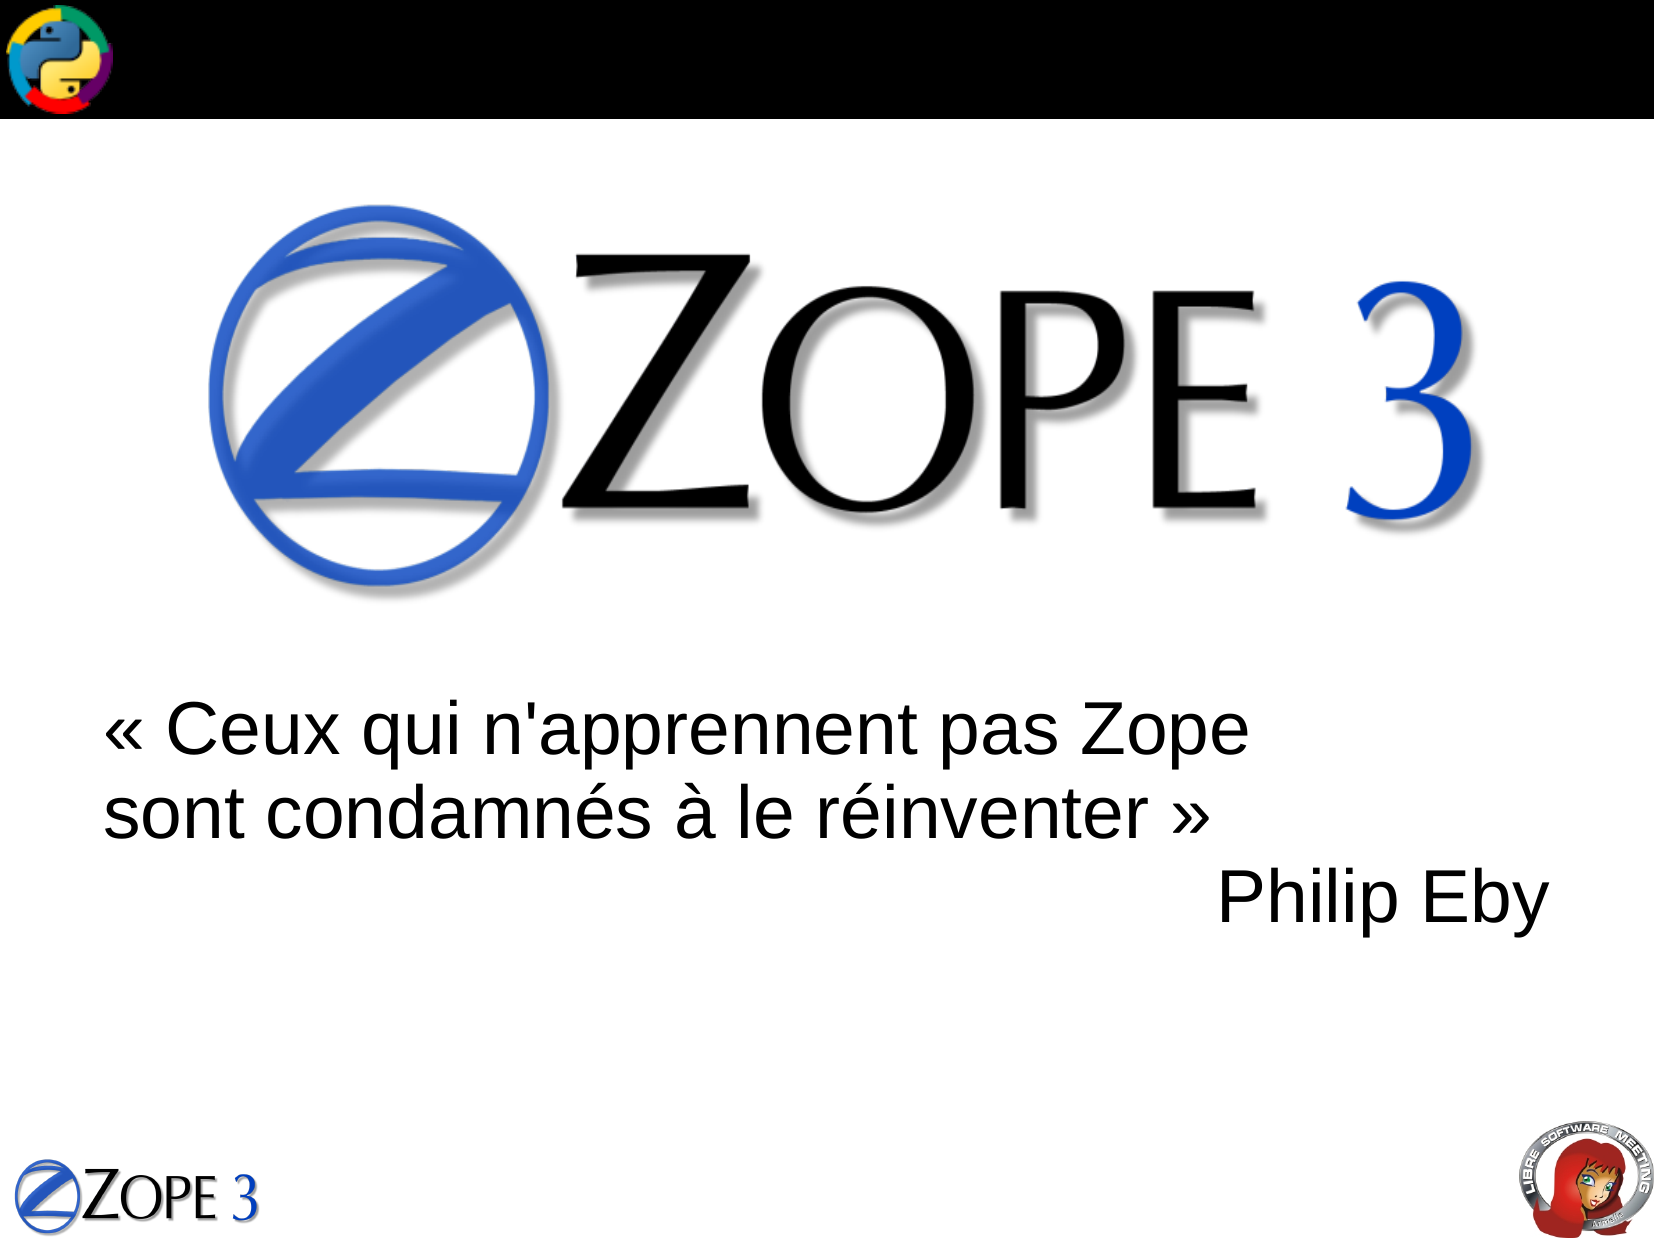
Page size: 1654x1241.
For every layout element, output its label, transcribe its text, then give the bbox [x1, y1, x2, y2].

picture [0, 1144, 266, 1241]
text_box « Ceux qui n'apprennent pas Zope sont condamnés à le réinventer » Philip Eby [88, 679, 1565, 946]
picture [132, 127, 1521, 668]
title [0, 0, 1654, 119]
picture [1519, 1121, 1654, 1238]
